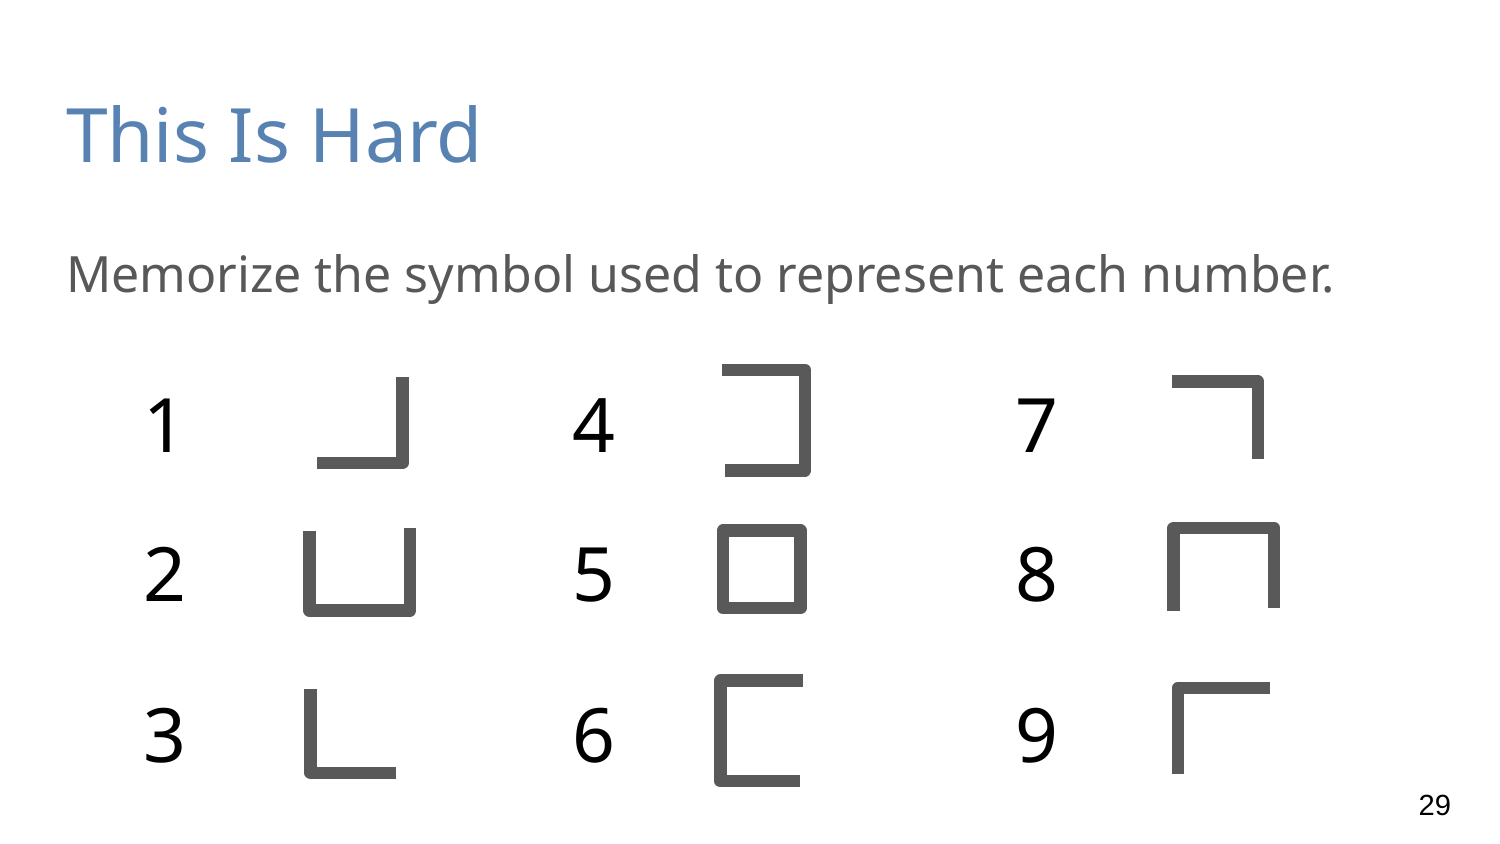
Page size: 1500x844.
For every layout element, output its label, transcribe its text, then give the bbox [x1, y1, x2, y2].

text_box 9 [1000, 672, 1128, 789]
title This Is Hard [51, 72, 1449, 189]
text_box 3 [129, 672, 257, 789]
text_box Memorize the symbol used to represent each number. [51, 218, 1401, 335]
text_box 8 [1000, 511, 1128, 628]
text_box 4 [557, 362, 685, 479]
text_box 2 [129, 511, 257, 628]
text_box 5 [557, 511, 685, 628]
text_box 7 [1000, 362, 1128, 479]
text_box 6 [557, 672, 685, 789]
text_box 1 [129, 362, 257, 479]
